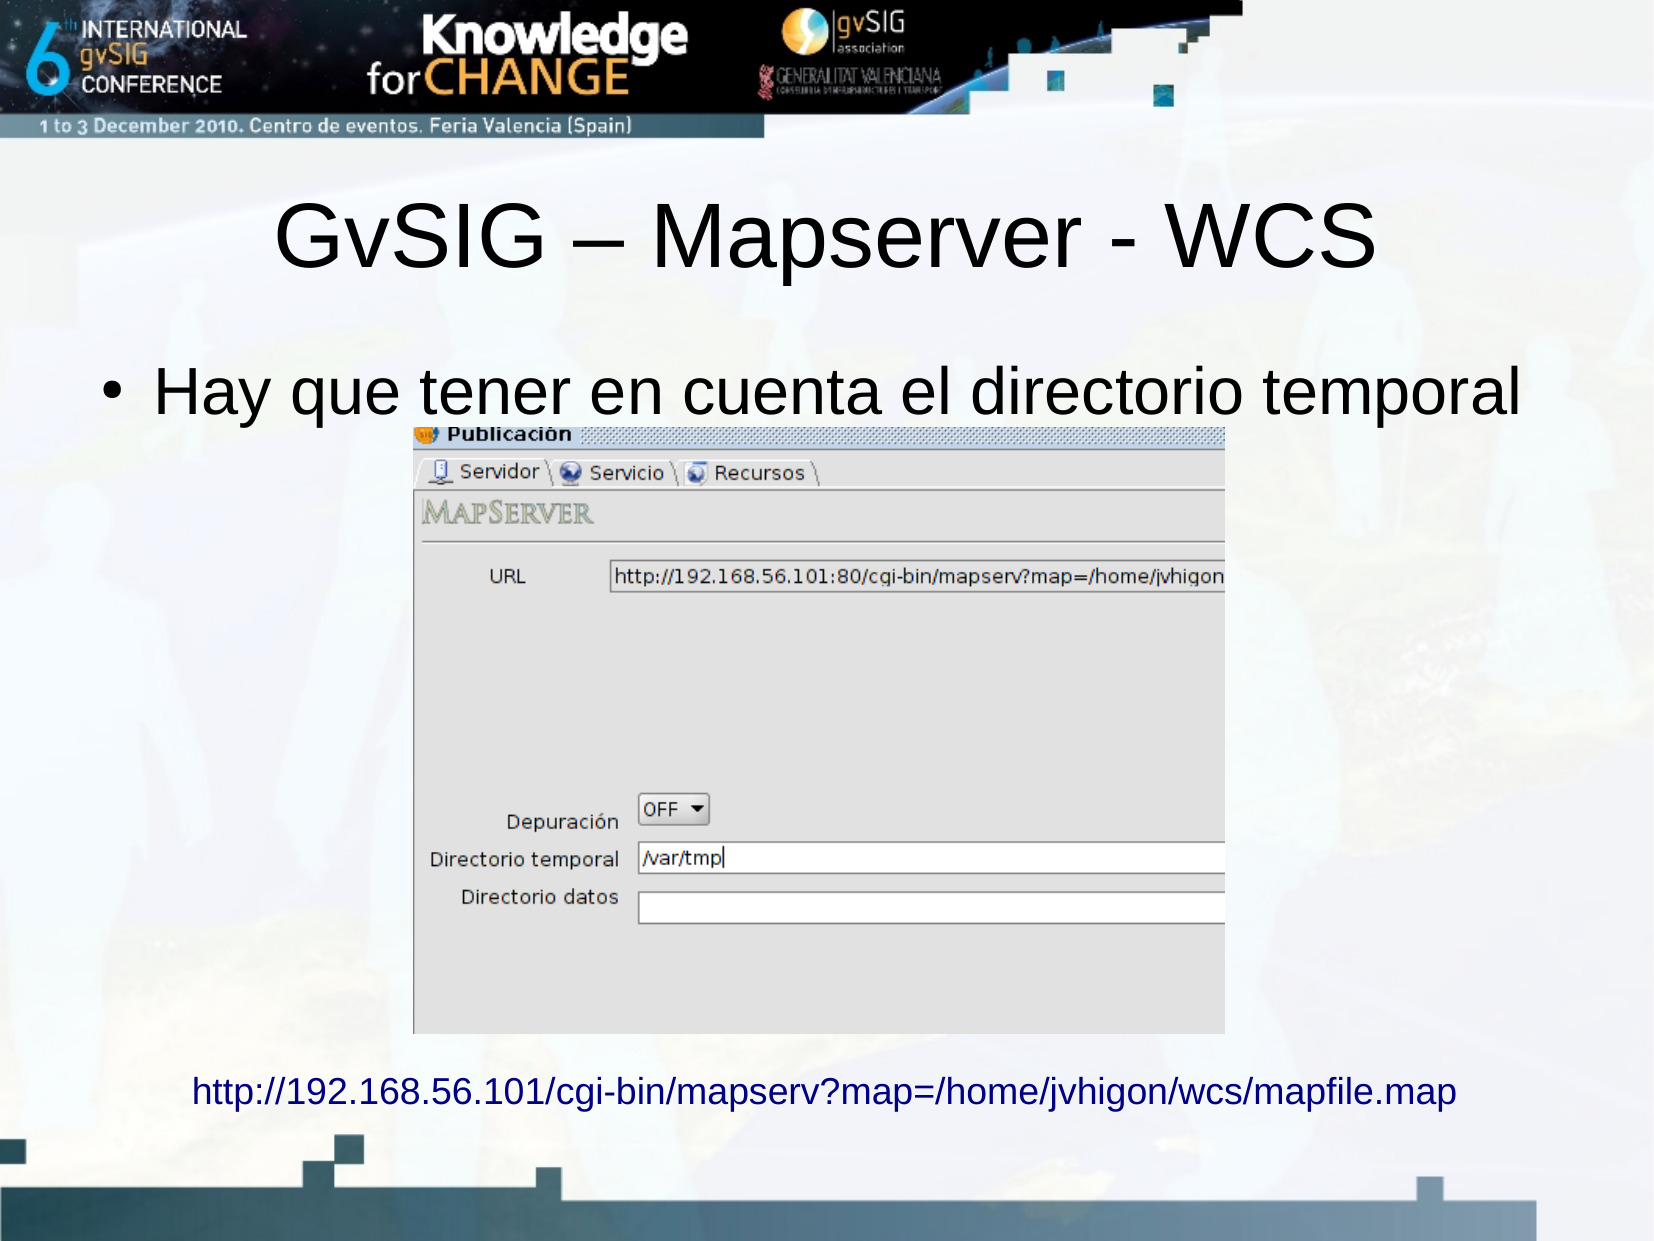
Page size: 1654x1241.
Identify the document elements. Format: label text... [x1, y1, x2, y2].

picture [0, 0, 1654, 1241]
title GvSIG – Mapserver - WCS [82, 155, 1571, 318]
text_box http://192.168.56.101/cgi-bin/mapserv?map=/home/jvhigon/wcs/mapfile.map [177, 1062, 1473, 1120]
list Hay que tener en cuenta el directorio temporal [82, 354, 1571, 502]
